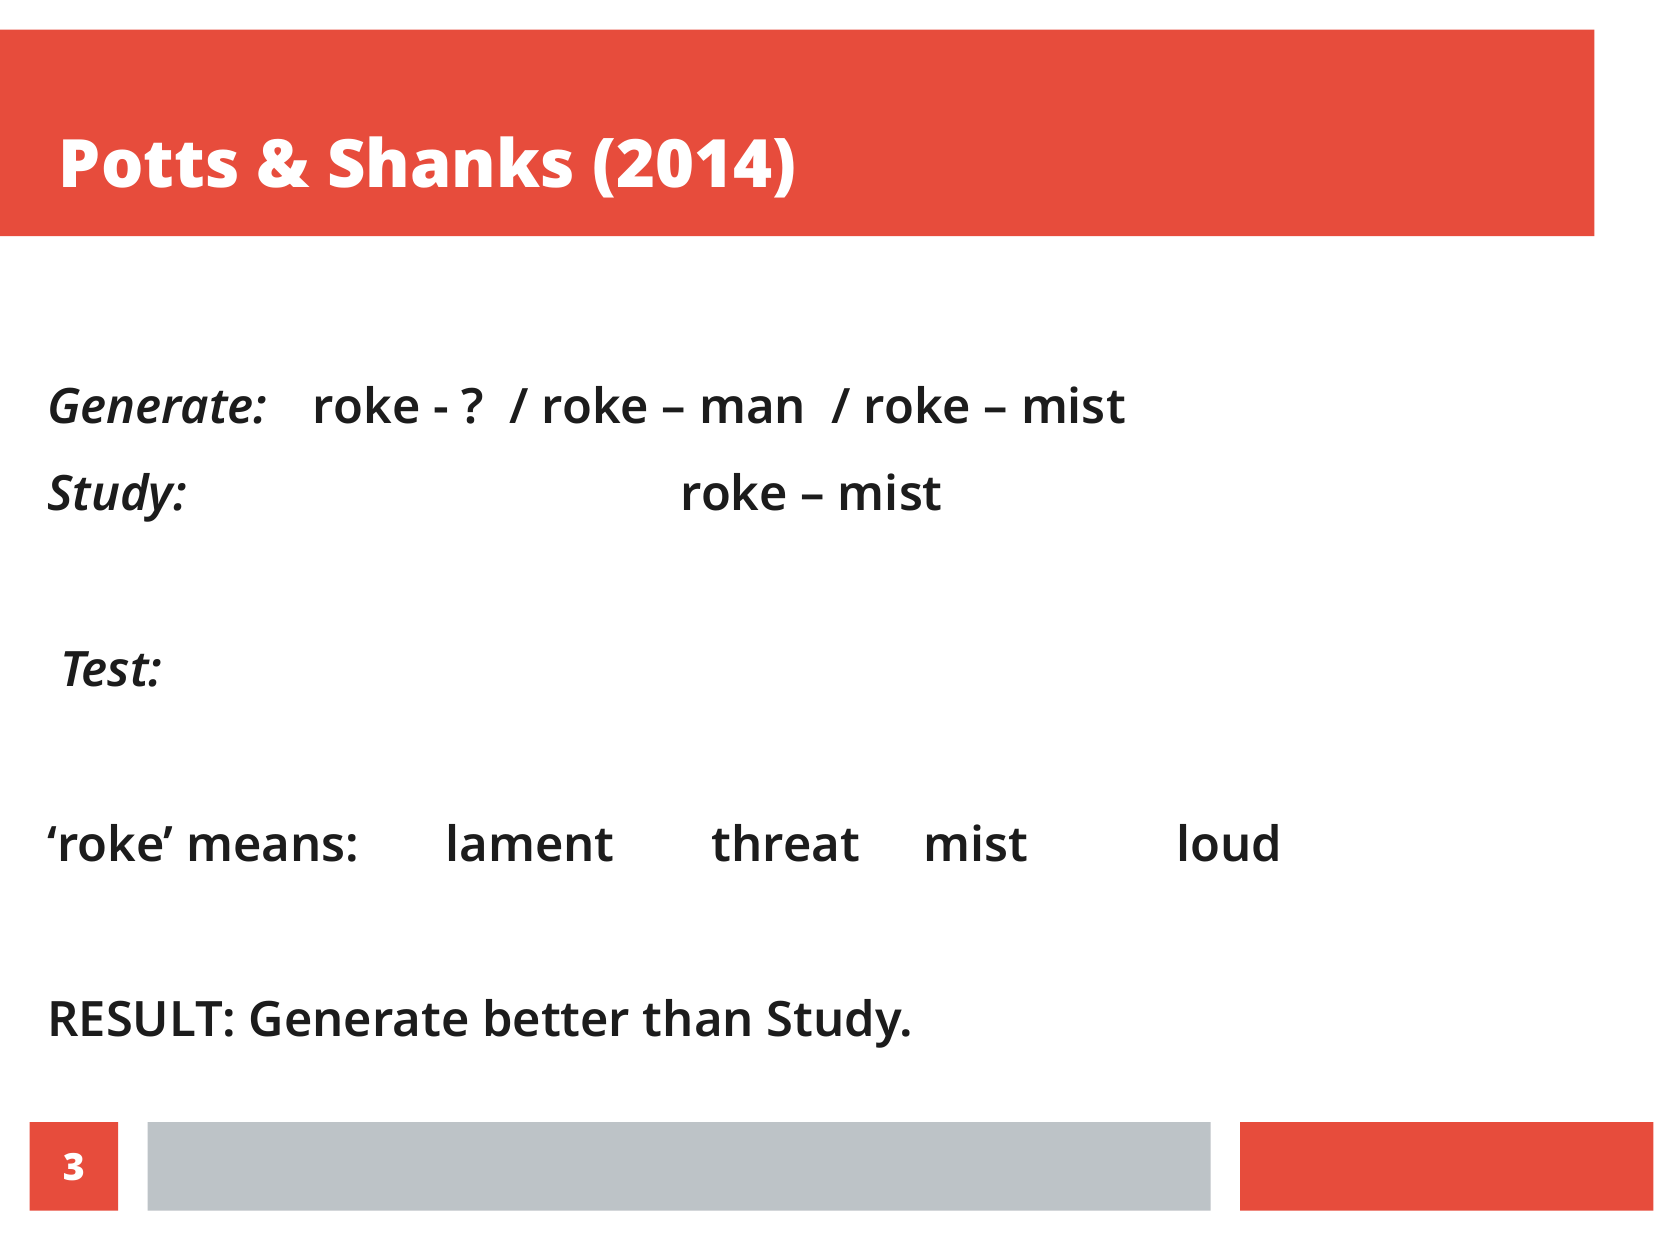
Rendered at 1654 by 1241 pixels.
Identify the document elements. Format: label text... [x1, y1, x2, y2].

title Potts & Shanks (2014) [59, 59, 1595, 207]
list Generate: roke - ? / roke – man / roke – mist Study: roke – mist Test: ‘roke’ means: lament threat mist loud RESULT: Generate better than Study. [47, 283, 1554, 1052]
